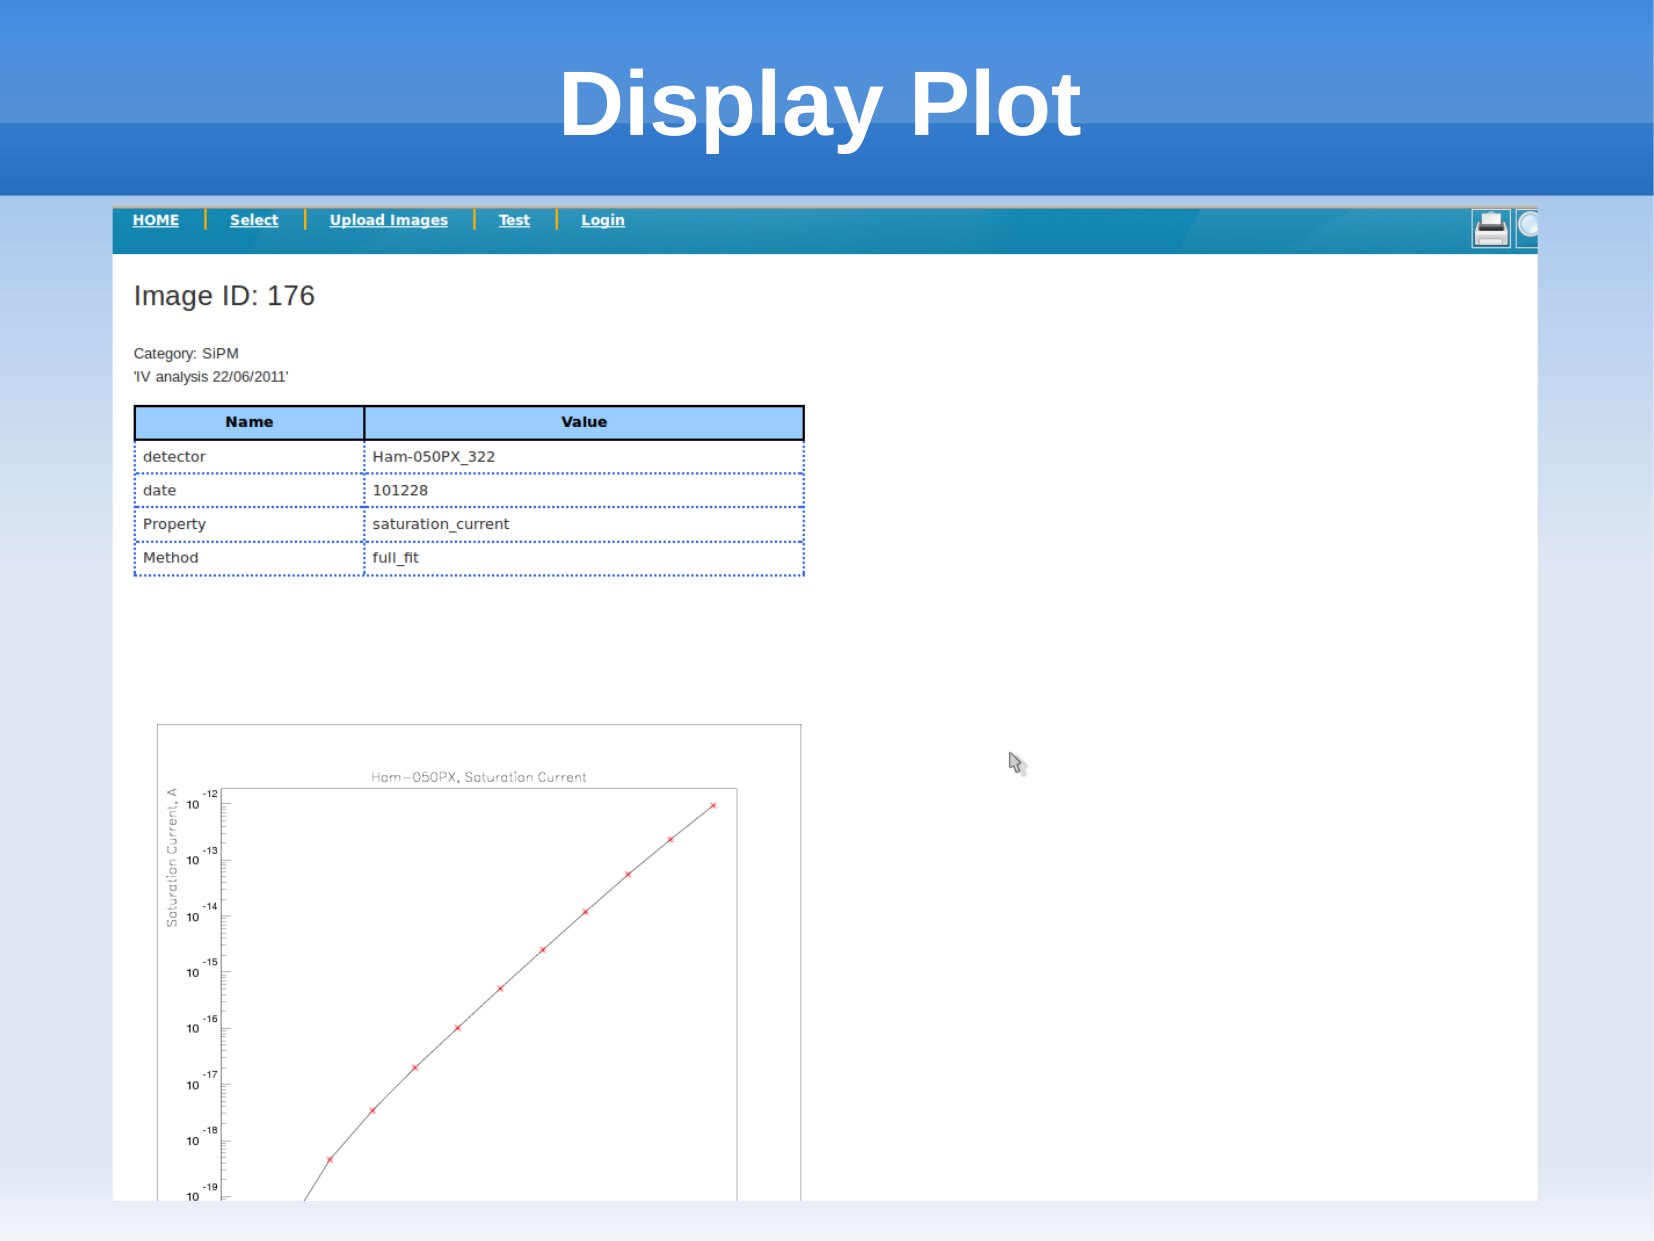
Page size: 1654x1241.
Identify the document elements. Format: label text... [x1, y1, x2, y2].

picture [0, 0, 1654, 1241]
title Display Plot [76, 0, 1565, 208]
